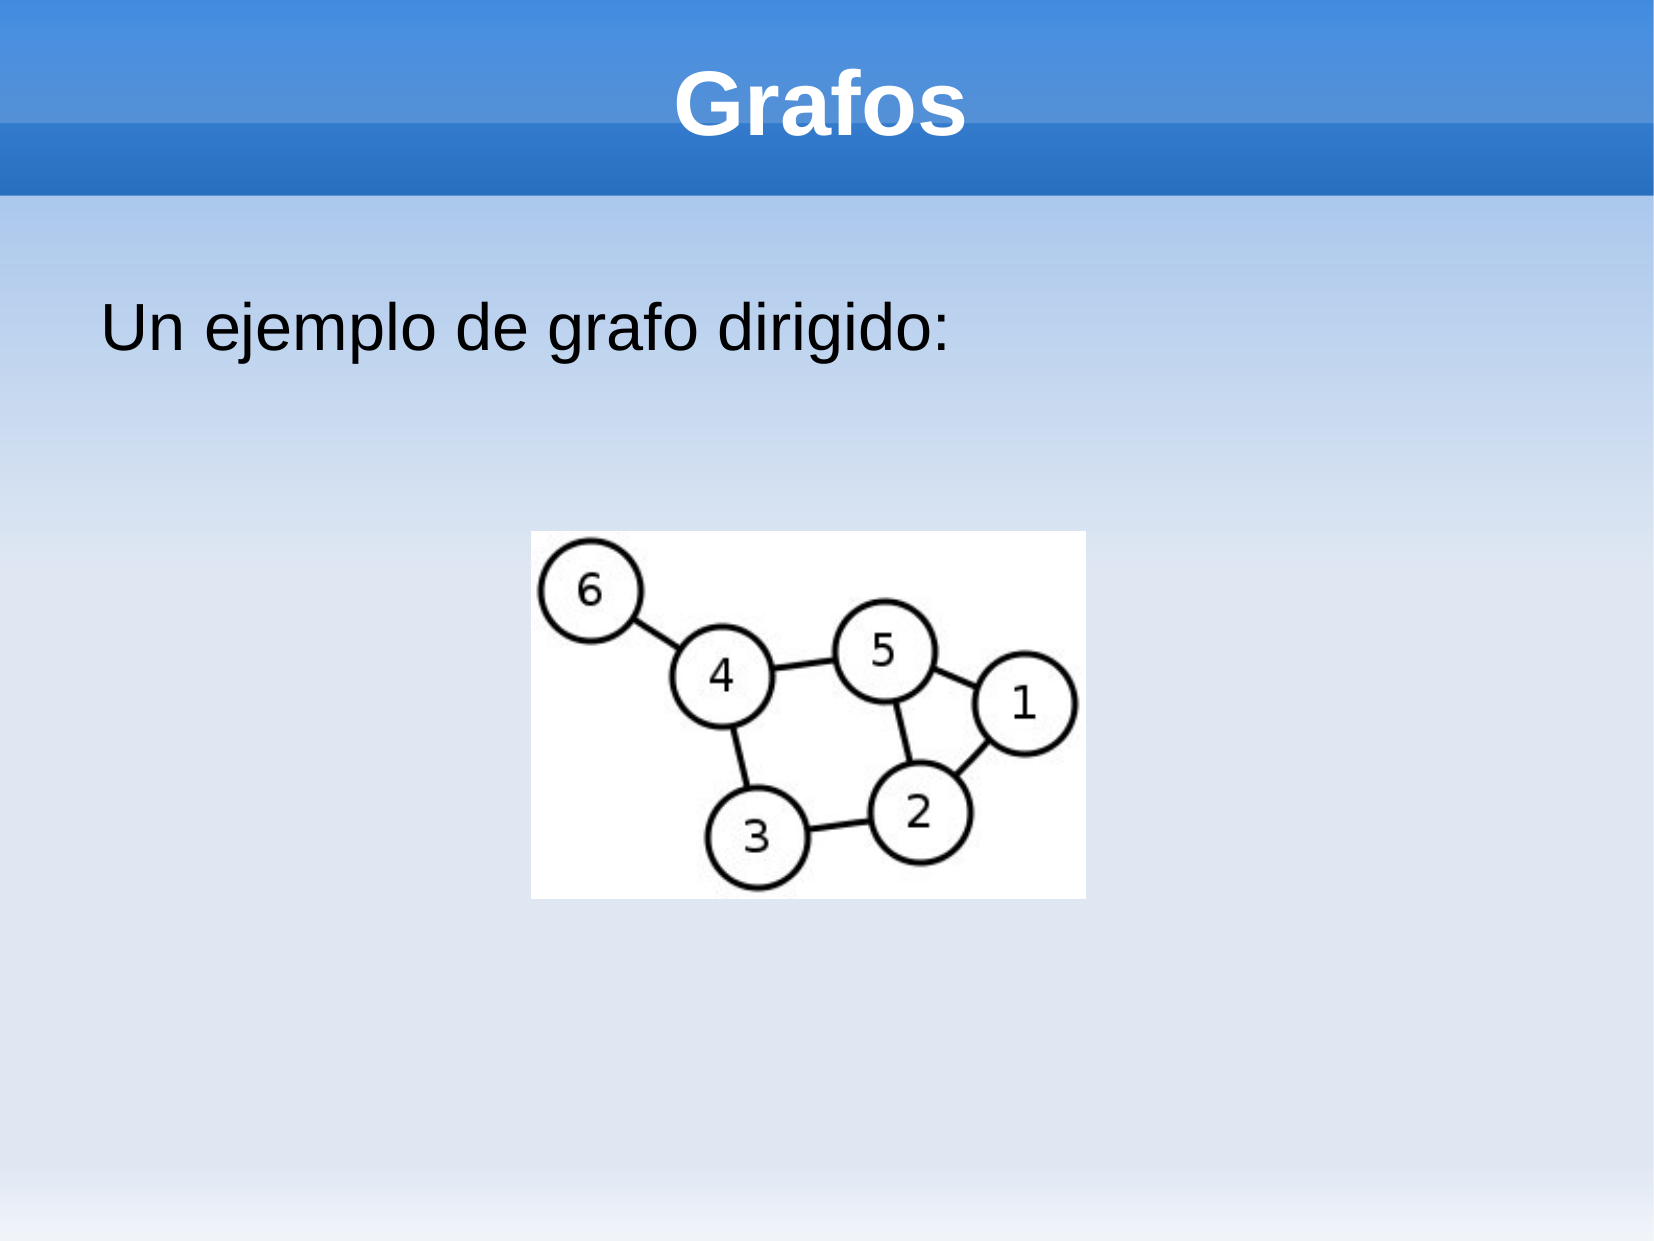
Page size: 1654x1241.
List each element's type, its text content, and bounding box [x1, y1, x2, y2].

list Un ejemplo de grafo dirigido: [82, 290, 1571, 1094]
title Grafos [76, 0, 1565, 208]
picture [0, 0, 1654, 1241]
